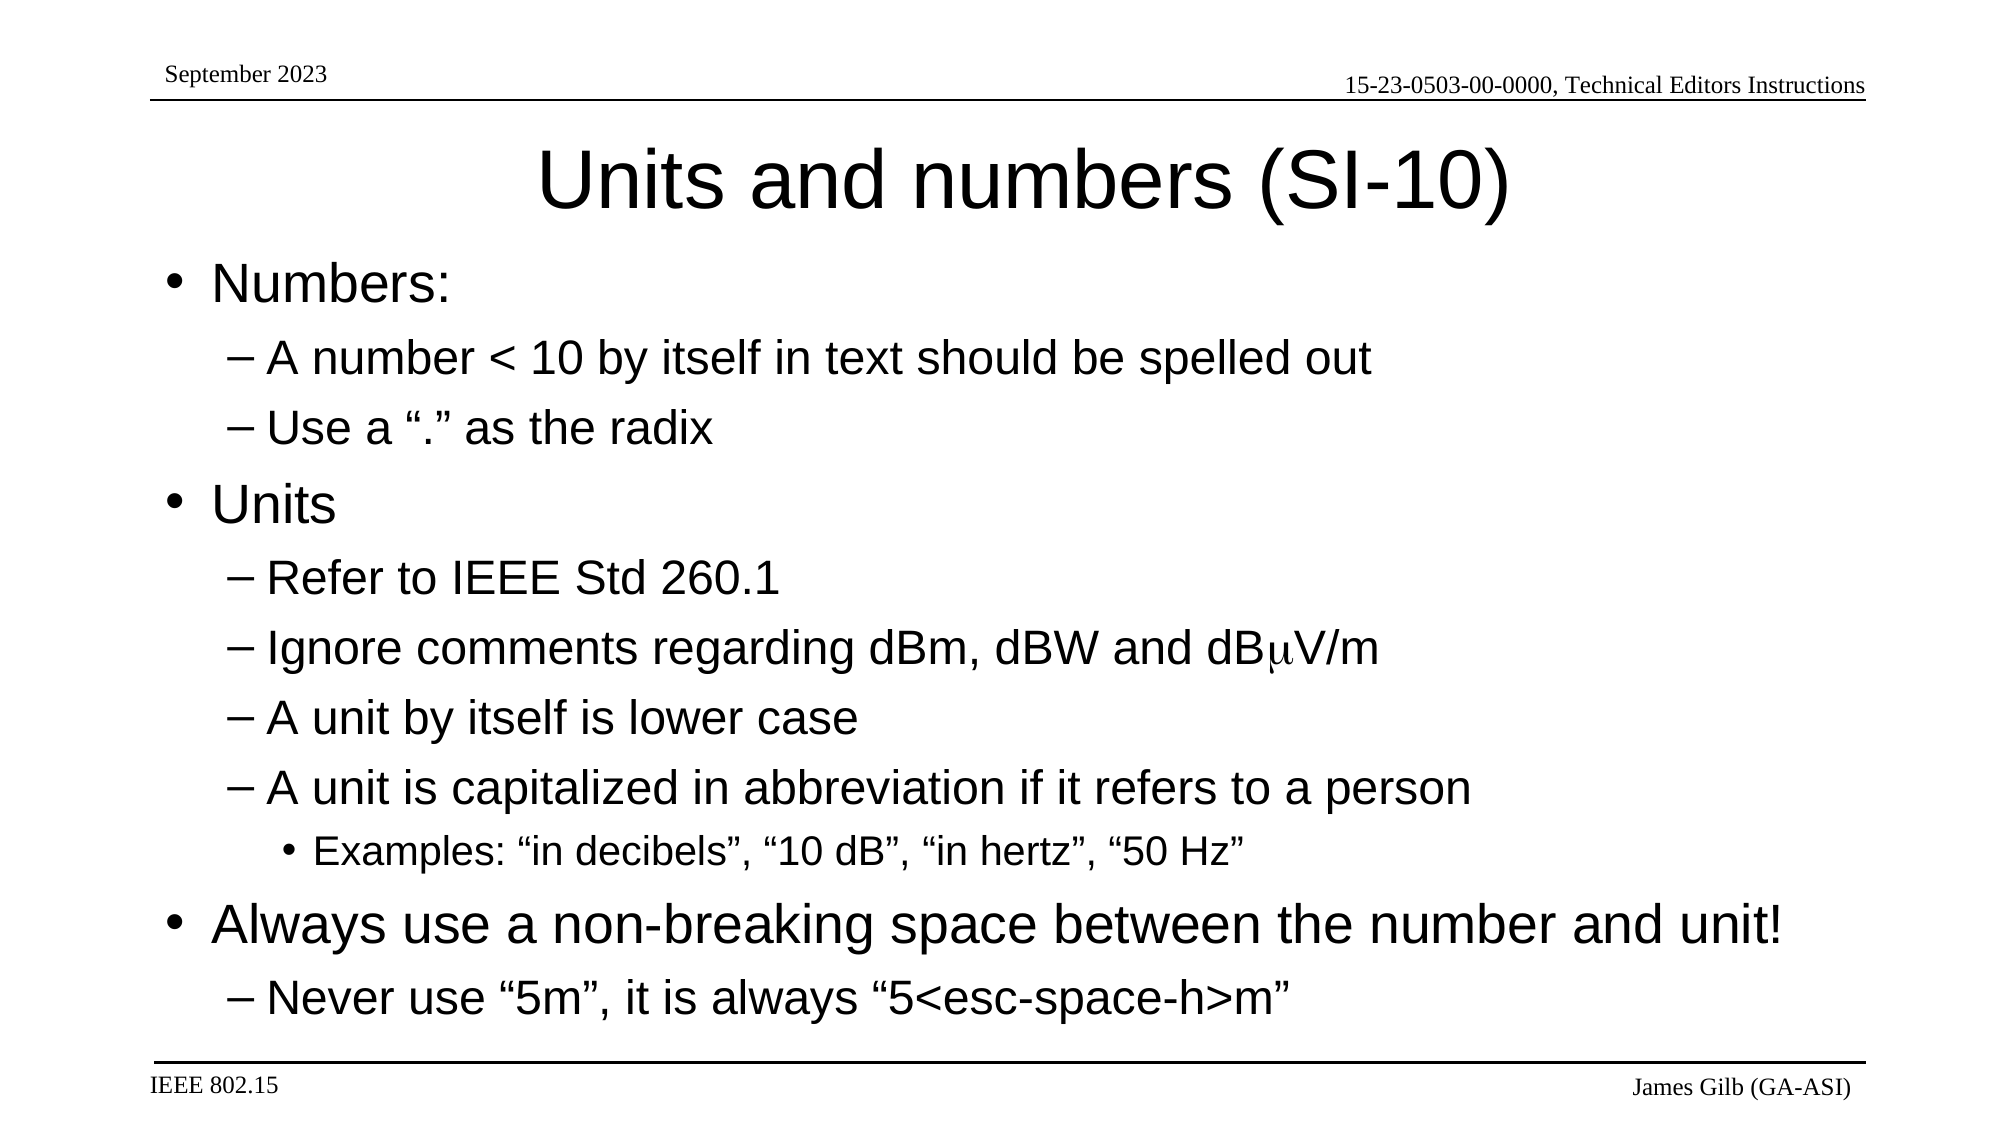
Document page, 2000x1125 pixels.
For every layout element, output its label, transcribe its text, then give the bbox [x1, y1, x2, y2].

list Numbers: A number < 10 by itself in text should be spelled out Use a “.” as the radix Units Refer to IEEE Std 260.1 Ignore comments regarding dBm, dBW and dBmV/m A unit by itself is lower case A unit is capitalized in abbreviation if it refers to a person Examples: “in decibels”, “10 dB”, “in hertz”, “50 Hz” Always use a non-breaking space between the number and unit! Never use “5m”, it is always “5<esc-space-h>m” [150, 239, 1900, 1051]
title Units and numbers (SI-10) [149, 112, 1900, 238]
